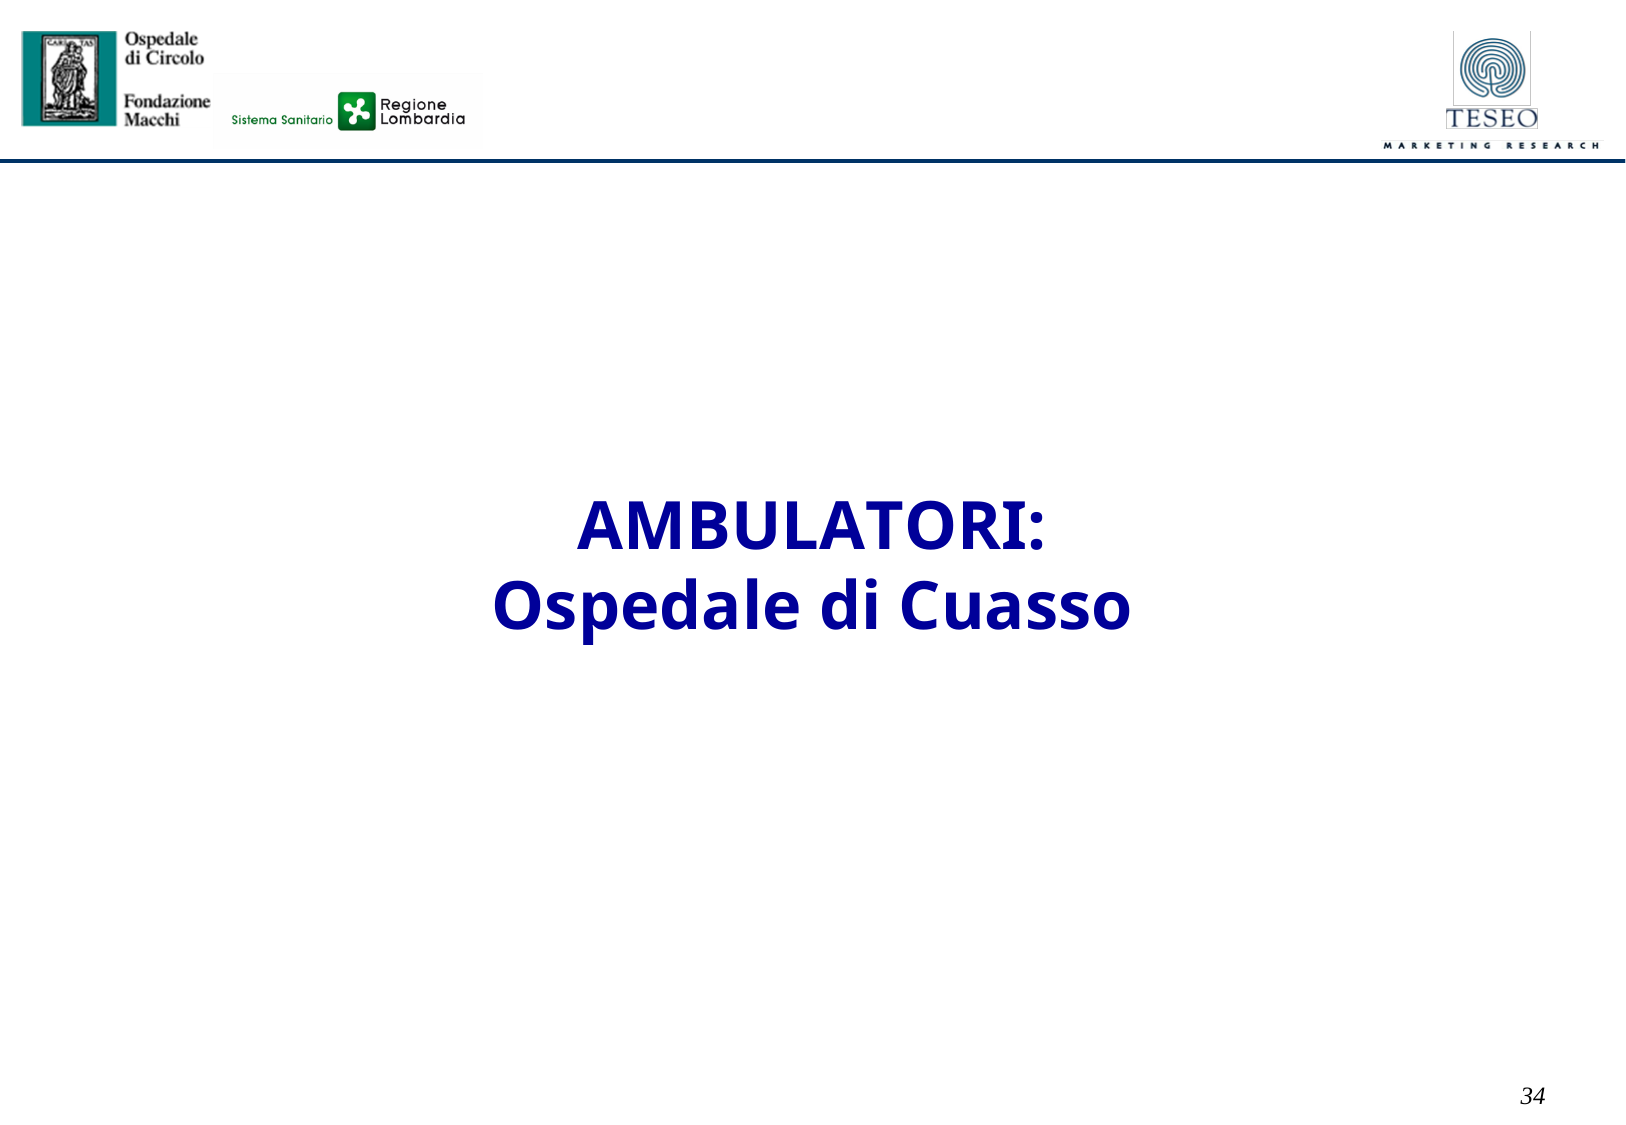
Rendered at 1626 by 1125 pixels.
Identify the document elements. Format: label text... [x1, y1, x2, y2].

picture [1381, 31, 1604, 149]
picture [21, 31, 483, 149]
text_box AMBULATORI: Ospedale di Cuasso [121, 469, 1504, 657]
